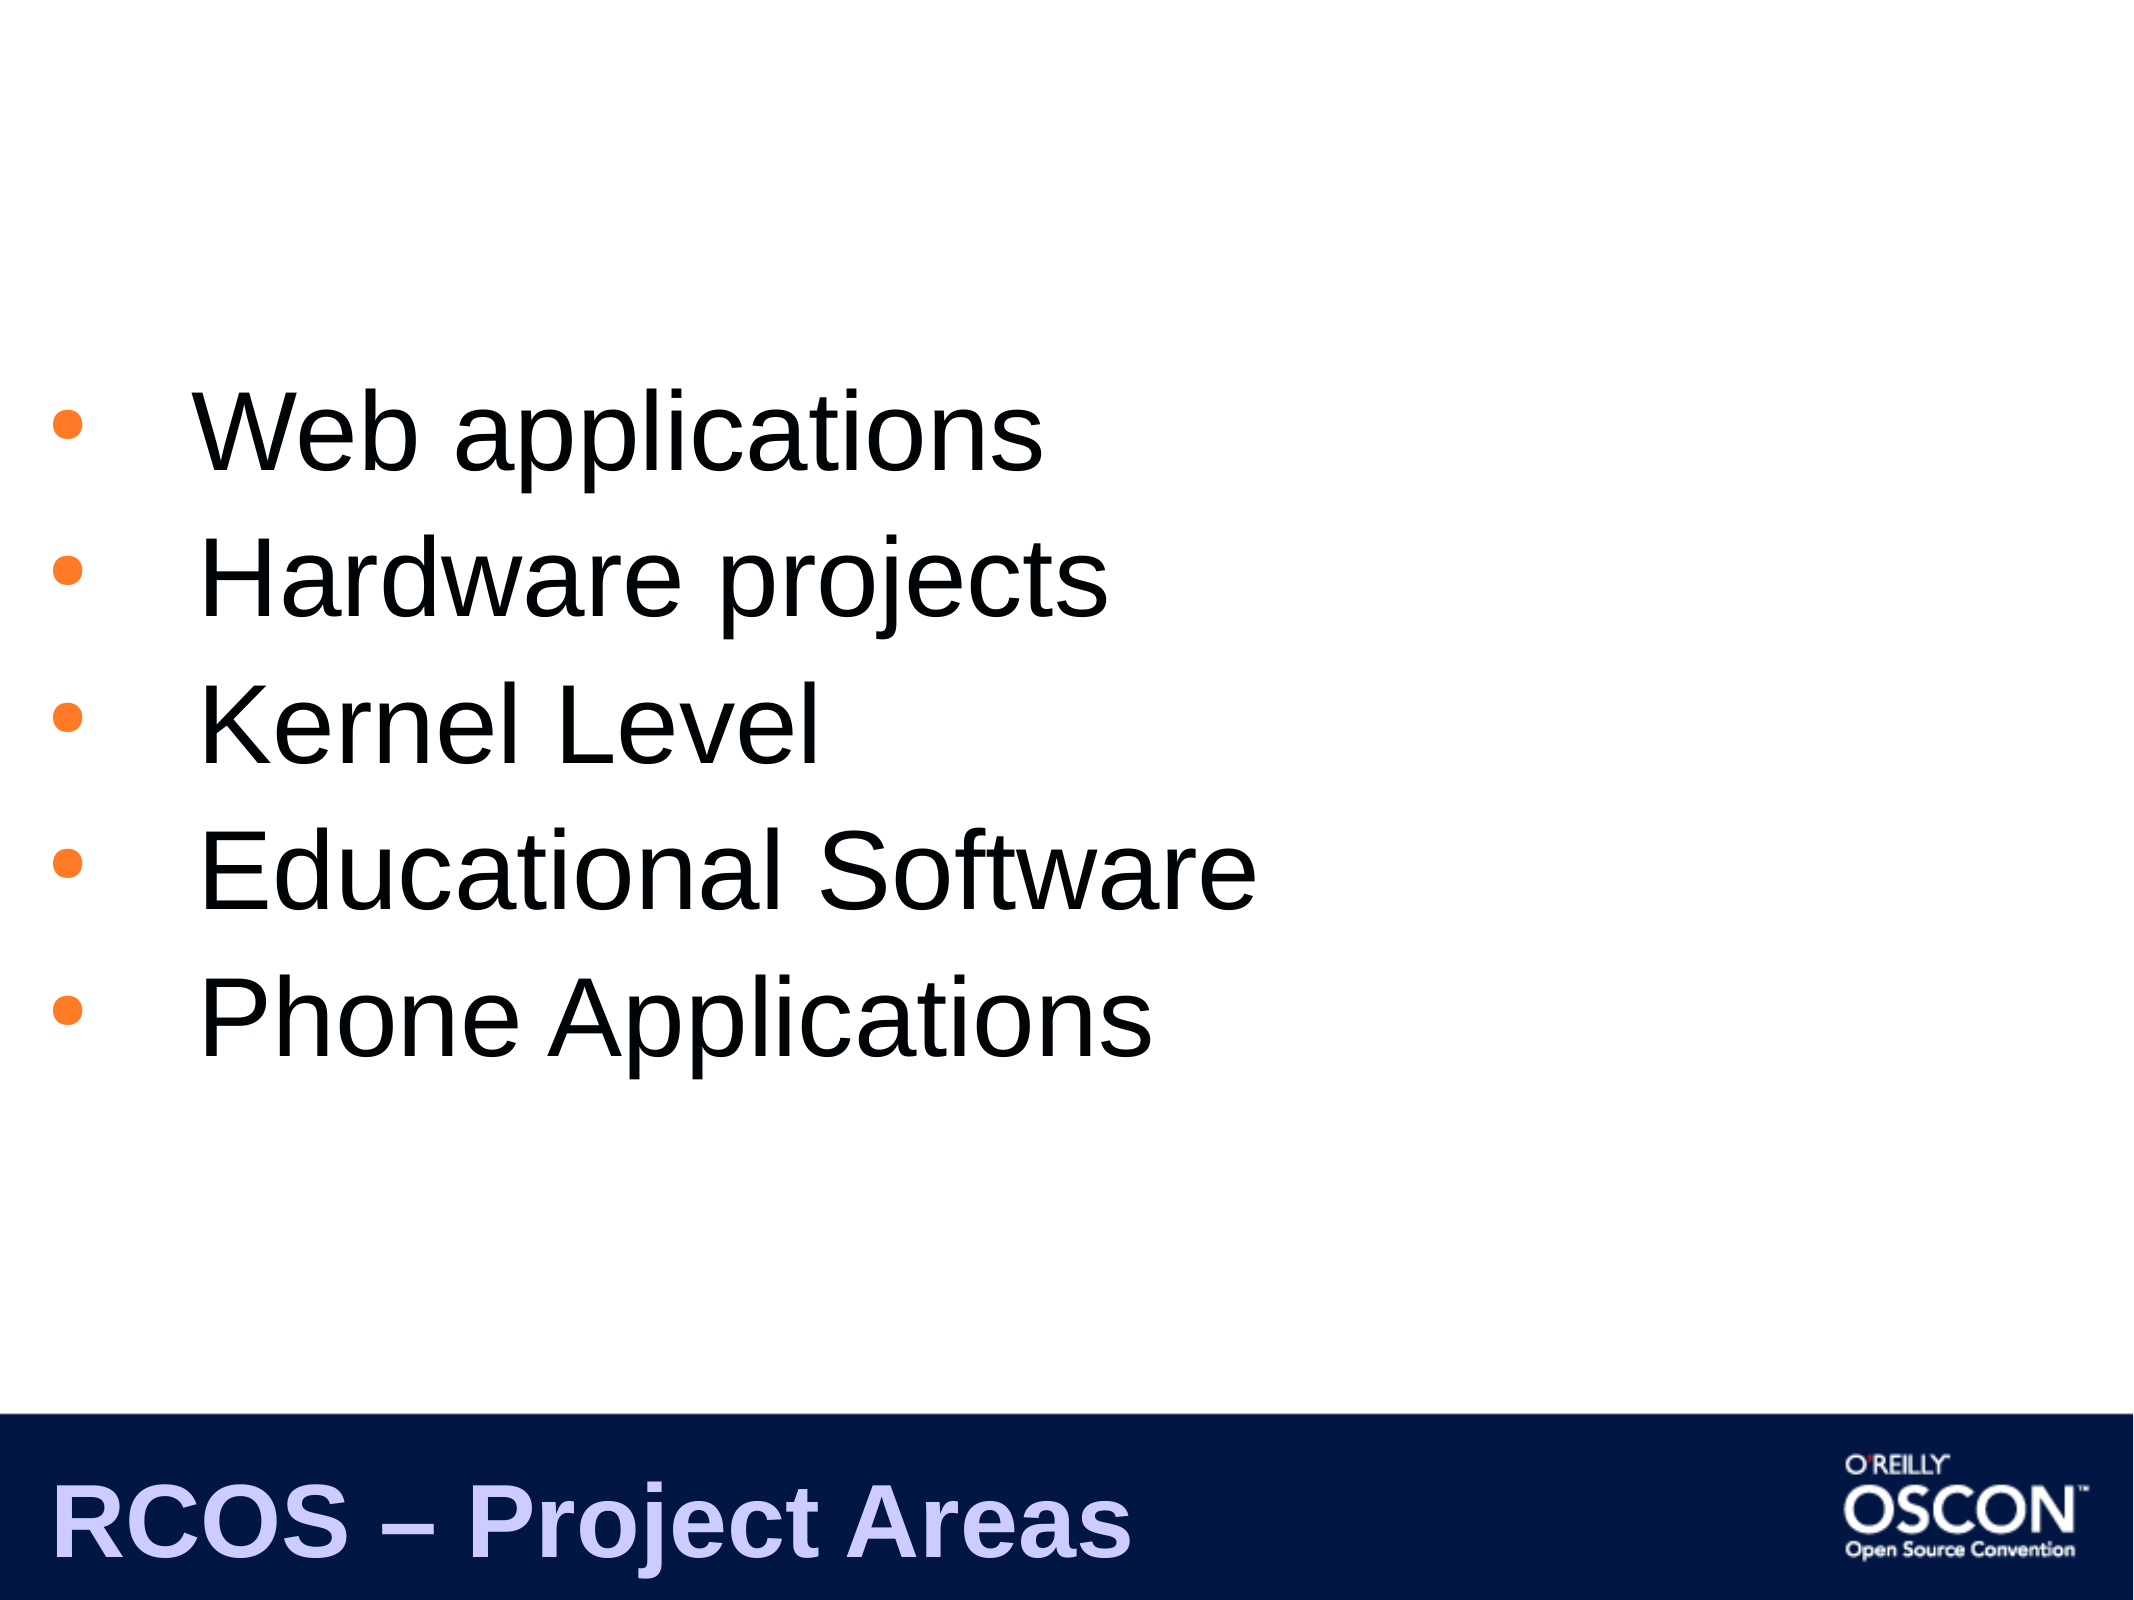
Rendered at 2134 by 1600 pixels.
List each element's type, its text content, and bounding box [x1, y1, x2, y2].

title RCOS – Project Areas [41, 1432, 2094, 1600]
subtitle Web applications Hardware projects Kernel Level Educational Software Phone Applications [41, 113, 2094, 1341]
picture [0, 0, 2134, 1600]
